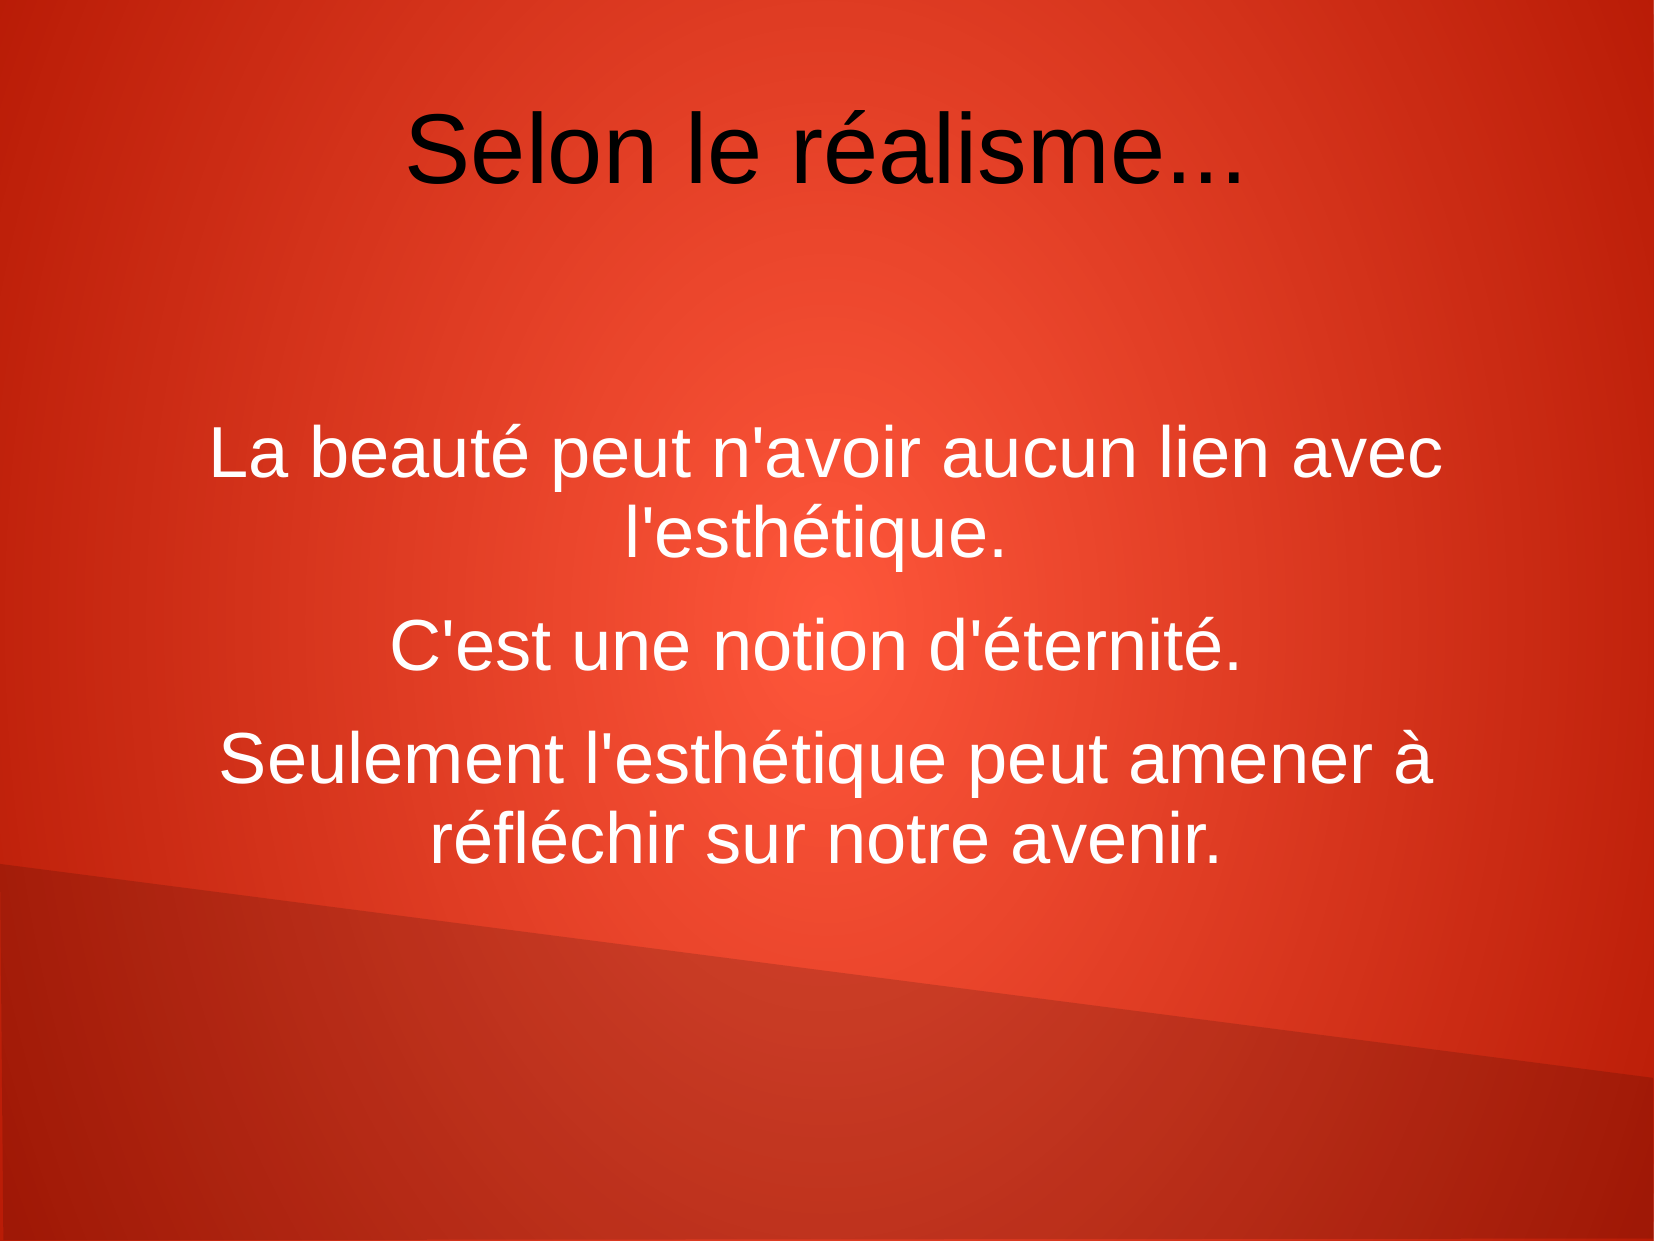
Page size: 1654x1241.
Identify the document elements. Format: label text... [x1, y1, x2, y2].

title Selon le réalisme... [82, 47, 1571, 252]
list La beauté peut n'avoir aucun lien avec l'esthétique. C'est une notion d'éternité. Seulement l'esthétique peut amener à réfléchir sur notre avenir. [82, 299, 1571, 1019]
